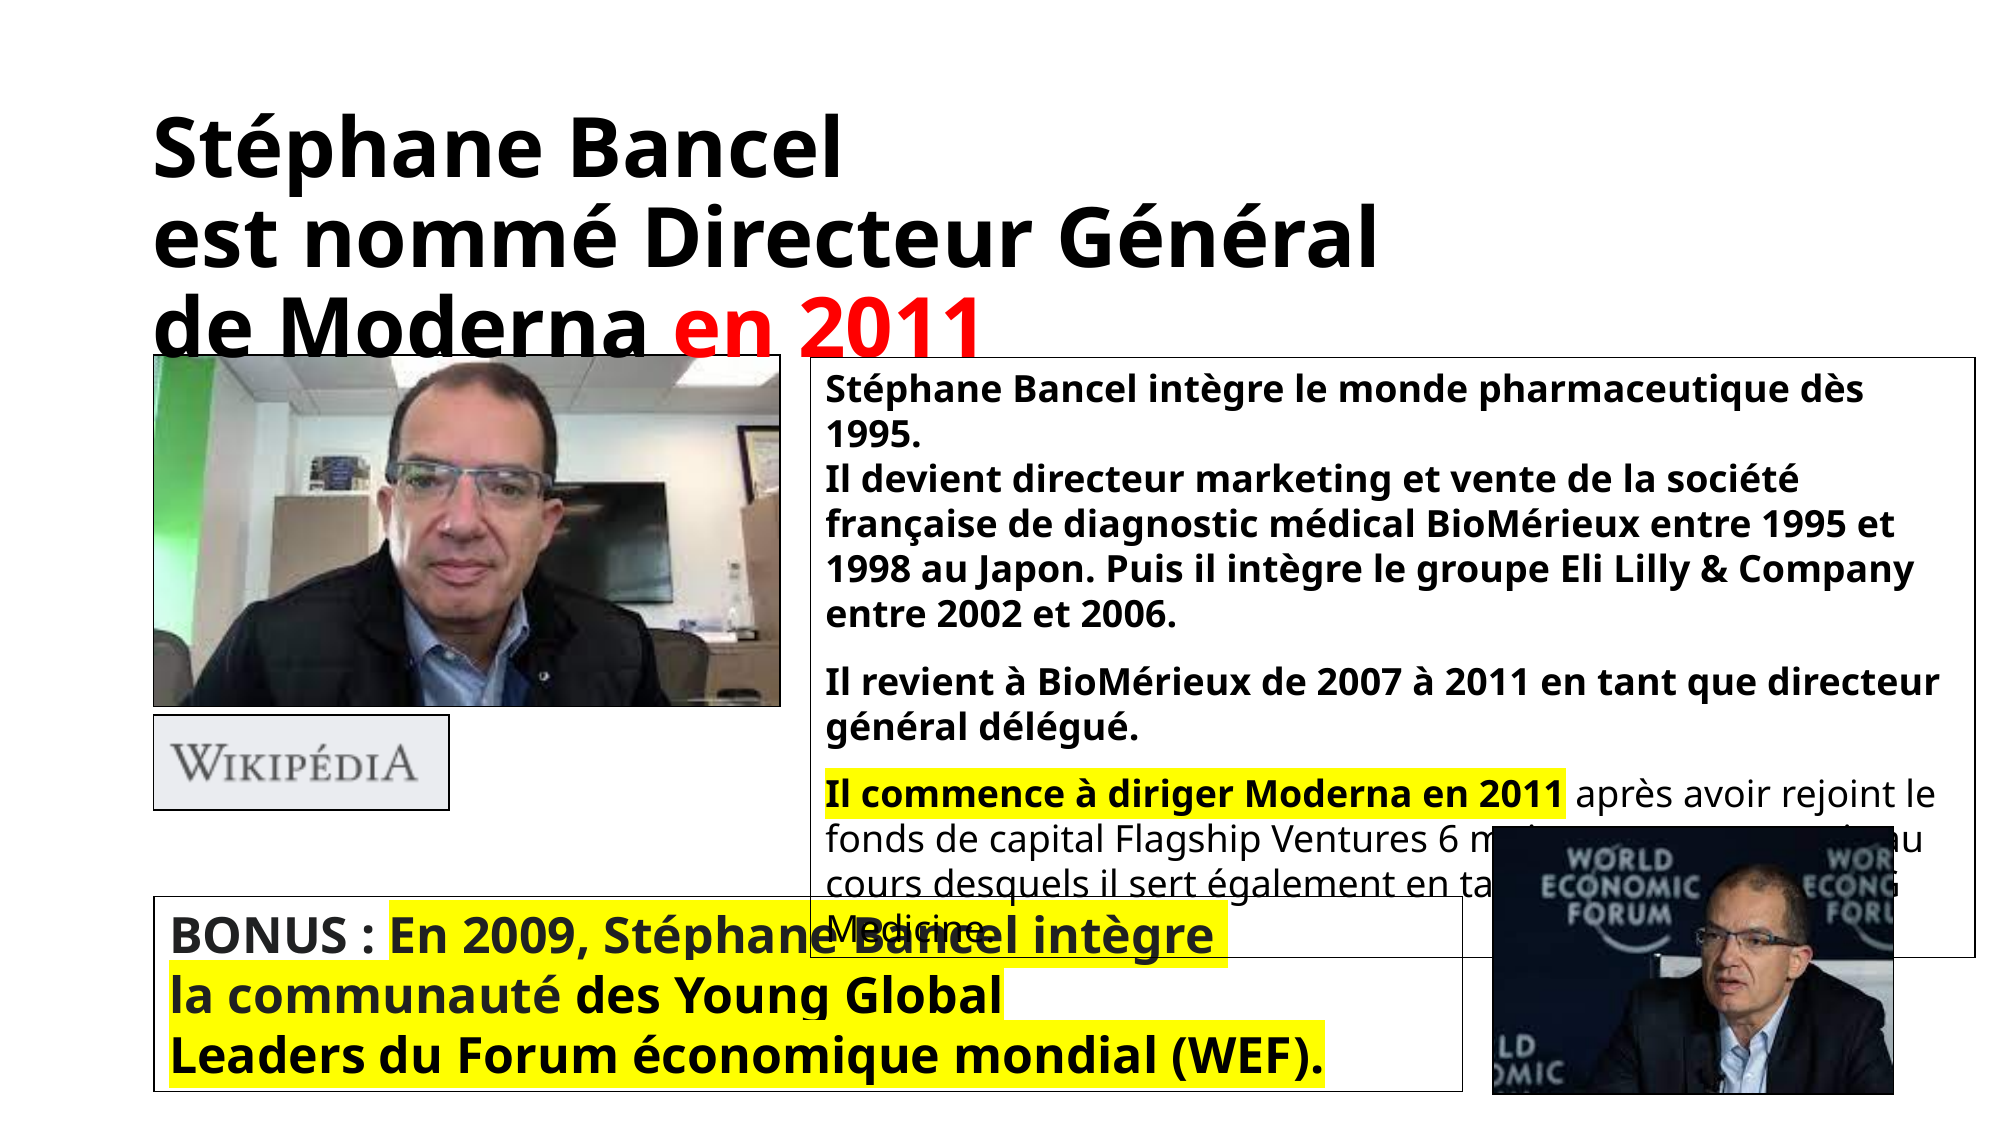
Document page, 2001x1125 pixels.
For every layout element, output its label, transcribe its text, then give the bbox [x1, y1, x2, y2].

text_box BONUS : En 2009, Stéphane Bancel intègre la communauté des Young Global Leaders du Forum économique mondial (WEF). [1014, 896, 1463, 957]
text_box Stéphane Bancel intègre le monde pharmaceutique dès 1995. Il devient directeur marketing et vente de la société française de diagnostic médical BioMérieux entre 1995 et 1998 au Japon. Puis il intègre le groupe Eli Lilly & Company entre 2002 et 2006. Il revient à BioMérieux de 2007 à 2011 en tant que directeur général délégué. Il commence à diriger Moderna en 2011 après avoir rejoint le fonds de capital Flagship Ventures 6 mois auparavant, mois au cours desquels il sert également en tant que président de BG Medicine. [810, 357, 1975, 873]
picture [154, 715, 448, 810]
picture [154, 355, 780, 706]
title Stéphane Bancel est nommé Directeur Général de Moderna en 2011 [137, 98, 1863, 316]
text_box BONUS : En 2009, Stéphane Bancel intègre la communauté des Young Global Leaders du Forum économique mondial (WEF). [154, 896, 1463, 1091]
picture [1493, 827, 1893, 1094]
